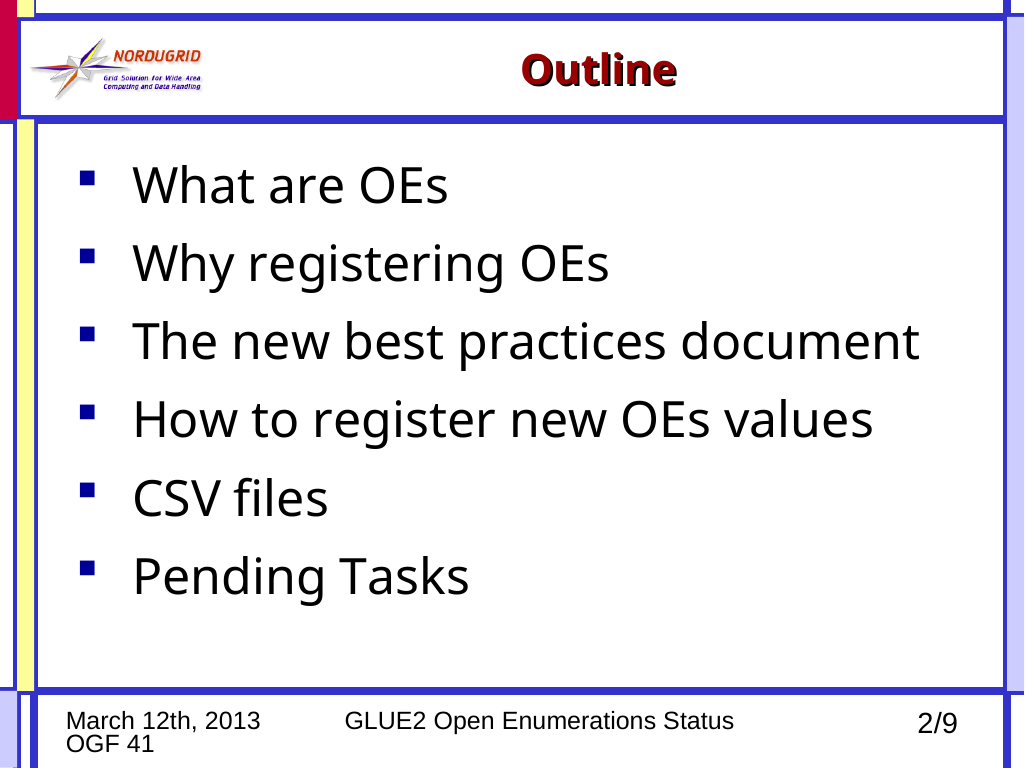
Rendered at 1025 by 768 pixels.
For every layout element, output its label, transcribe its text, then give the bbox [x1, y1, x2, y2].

picture [27, 34, 205, 101]
list What are OEs Why registering OEs The new best practices document How to register new OEs values CSV files Pending Tasks [37, 150, 960, 657]
title Outline [221, 11, 975, 125]
